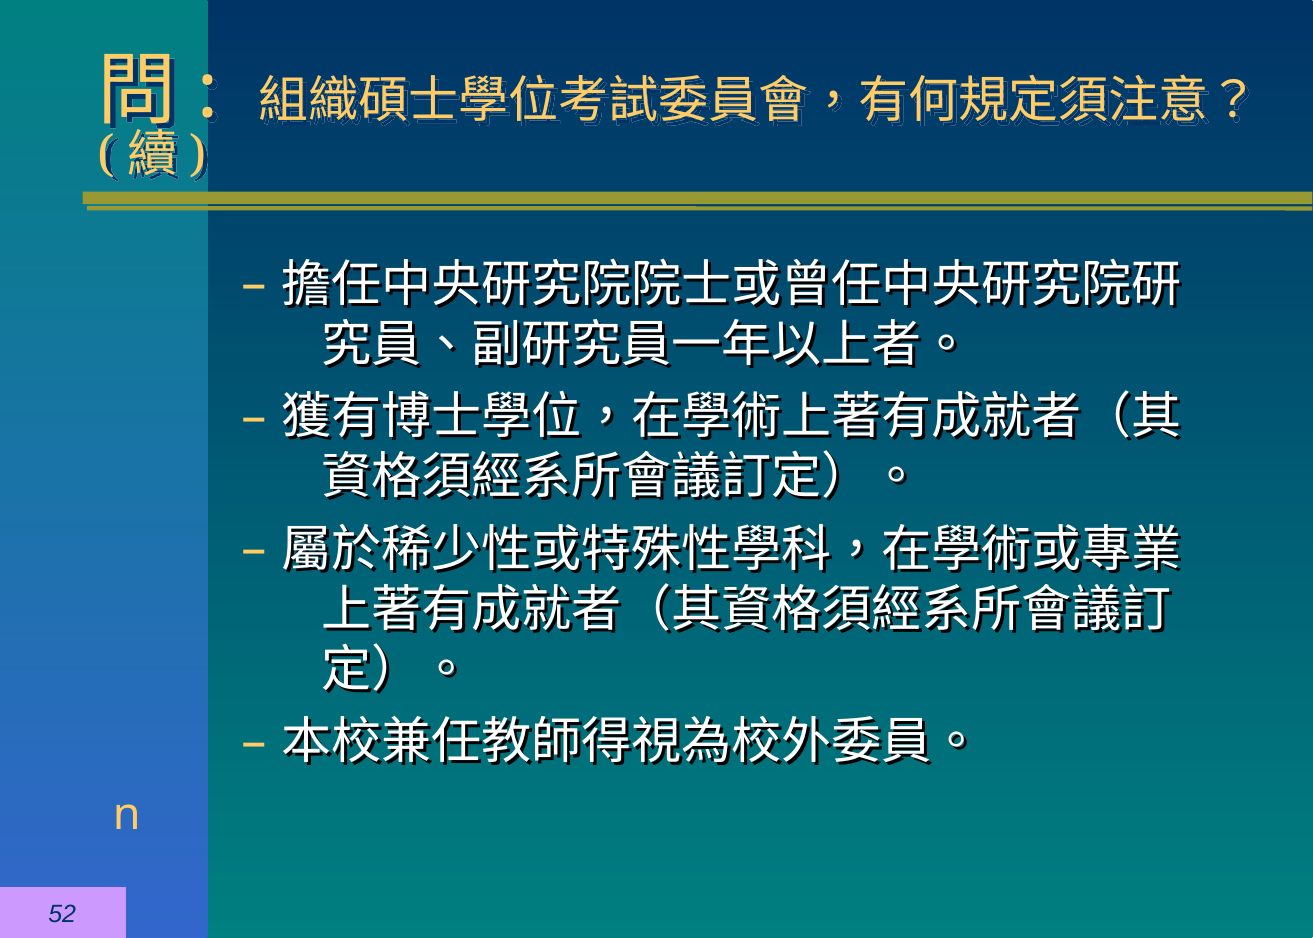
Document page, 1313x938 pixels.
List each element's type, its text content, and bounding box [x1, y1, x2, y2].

list 擔任中央研究院院士或曾任中央研究院研究員、副研究員一年以上者。 獲有博士學位，在學術上著有成就者（其資格須經系所會議訂定）。 屬於稀少性或特殊性學科，在學術或專業上著有成就者（其資格須經系所會議訂定）。 本校兼任教師得視為校外委員。 [99, 244, 1201, 844]
title 問: 組織碩士學位考試委員會，有何規定須注意？(續) [84, 36, 1280, 188]
text_box [0, 0, 207, 938]
text_box 52 [0, 887, 125, 938]
